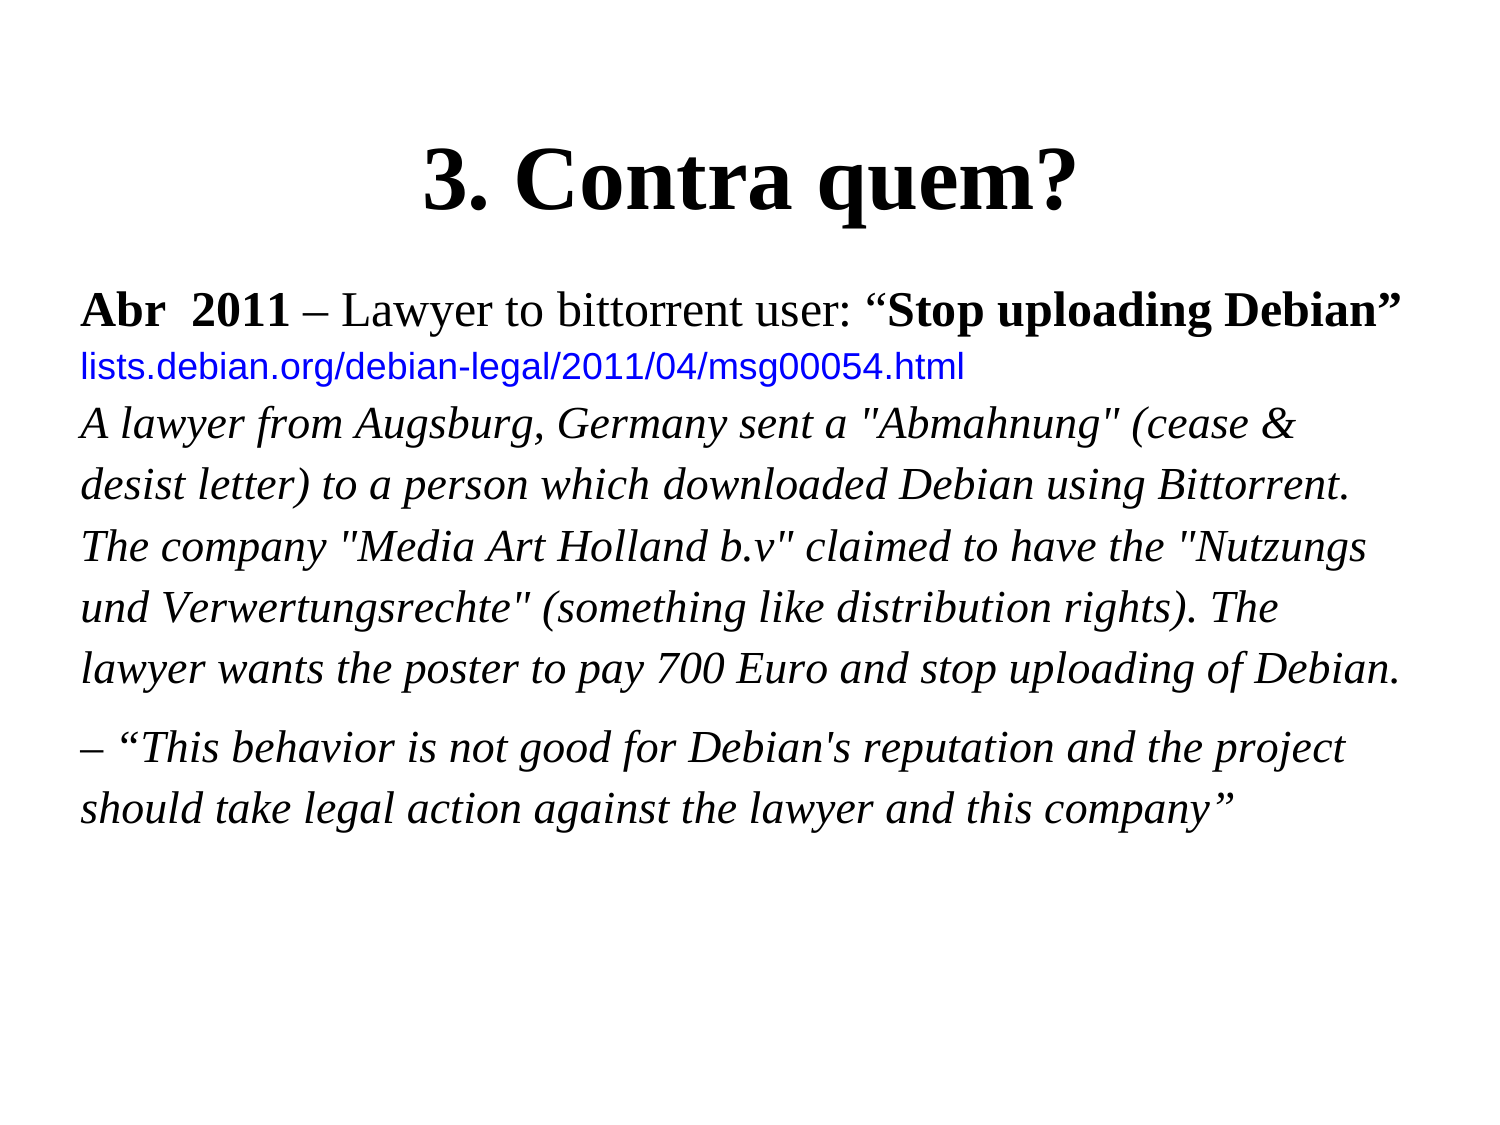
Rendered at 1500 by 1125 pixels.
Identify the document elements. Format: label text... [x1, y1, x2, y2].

title 3. Contra quem? [87, 52, 1416, 262]
text_box Abr 2011 – Lawyer to bittorrent user: “Stop uploading Debian” lists.debian.org/debian-legal/2011/04/msg00054.html A lawyer from Augsburg, Germany sent a "Abmahnung" (cease & desist letter) to a person which downloaded Debian using Bittorrent. The company "Media Art Holland b.v" claimed to have the "Nutzungs und Verwertungsrechte" (something like distribution rights). The lawyer wants the poster to pay 700 Euro and stop uploading of Debian. – “This behavior is not good for Debian's reputation and the project should take legal action against the lawyer and this company” [65, 262, 1430, 921]
